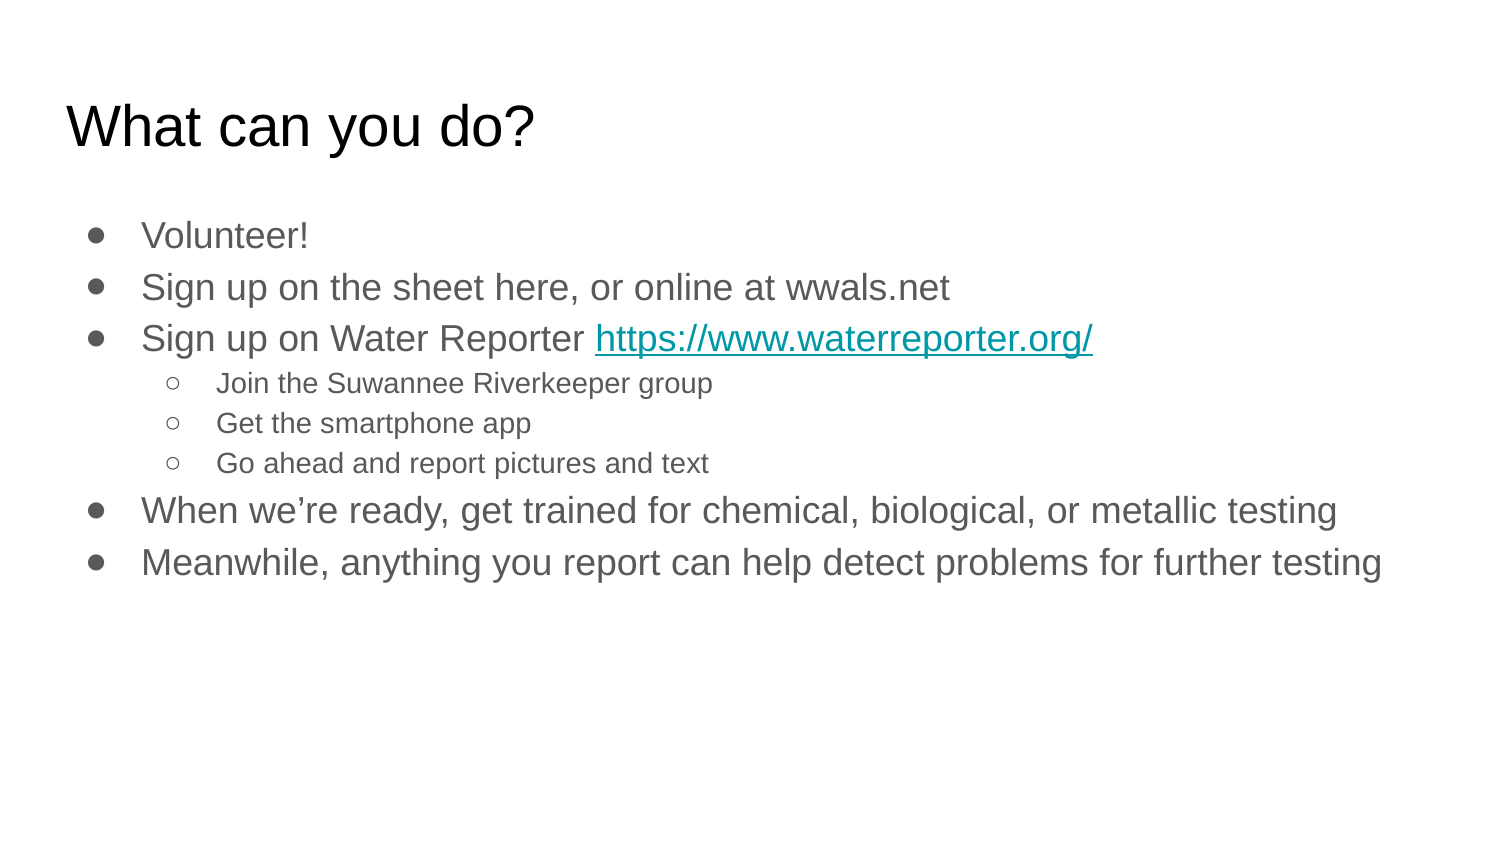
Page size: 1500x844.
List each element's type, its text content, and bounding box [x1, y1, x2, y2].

title What can you do? [51, 72, 1449, 167]
list Volunteer! Sign up on the sheet here, or online at wwals.net Sign up on Water Reporter https://www.waterreporter.org/ Join the Suwannee Riverkeeper group Get the smartphone app Go ahead and report pictures and text When we’re ready, get trained for chemical, biological, or metallic testing Meanwhile, anything you report can help detect problems for further testing [51, 189, 1449, 750]
